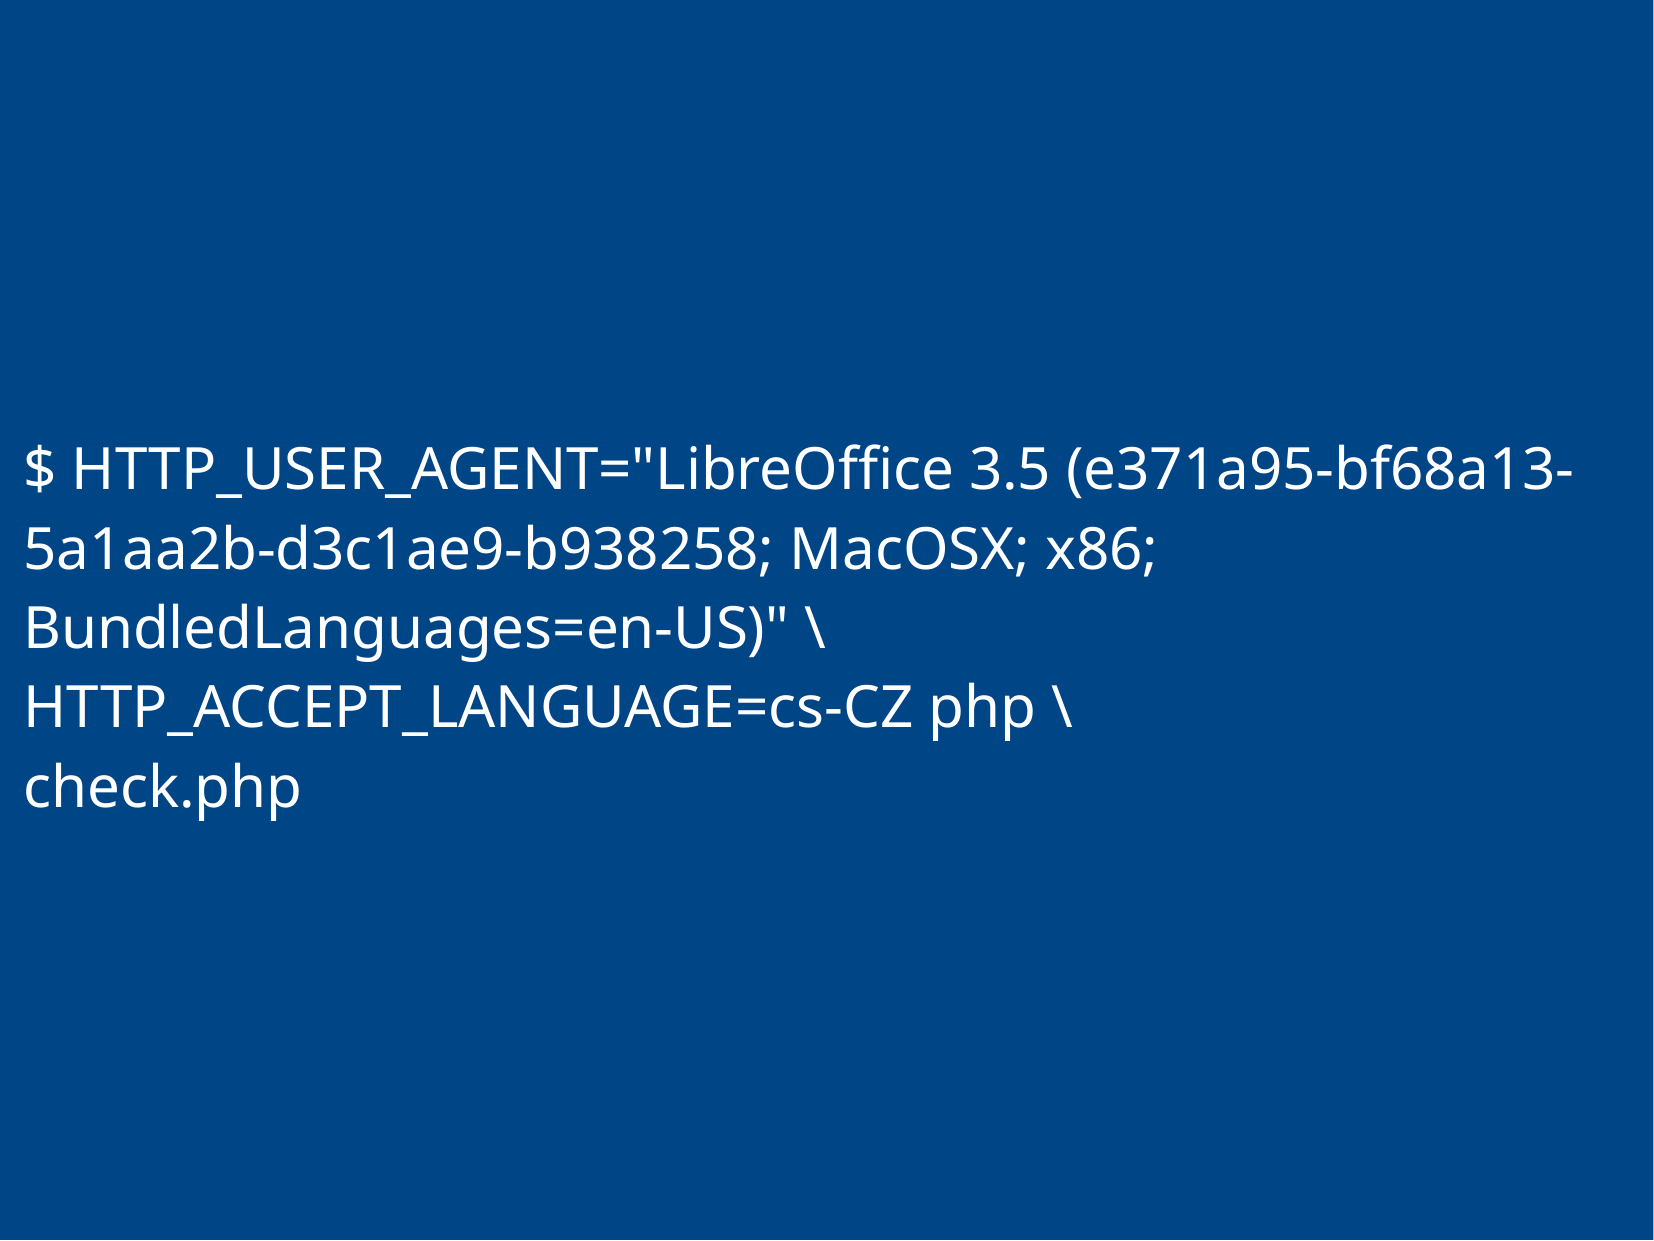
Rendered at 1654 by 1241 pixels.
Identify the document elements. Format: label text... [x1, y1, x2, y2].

subtitle $ HTTP_USER_AGENT="LibreOffice 3.5 (e371a95-bf68a13-5a1aa2b-d3c1ae9-b938258; MacOSX; x86; BundledLanguages=en-US)" \ HTTP_ACCEPT_LANGUAGE=cs-CZ php \ check.php [23, 35, 1630, 1217]
